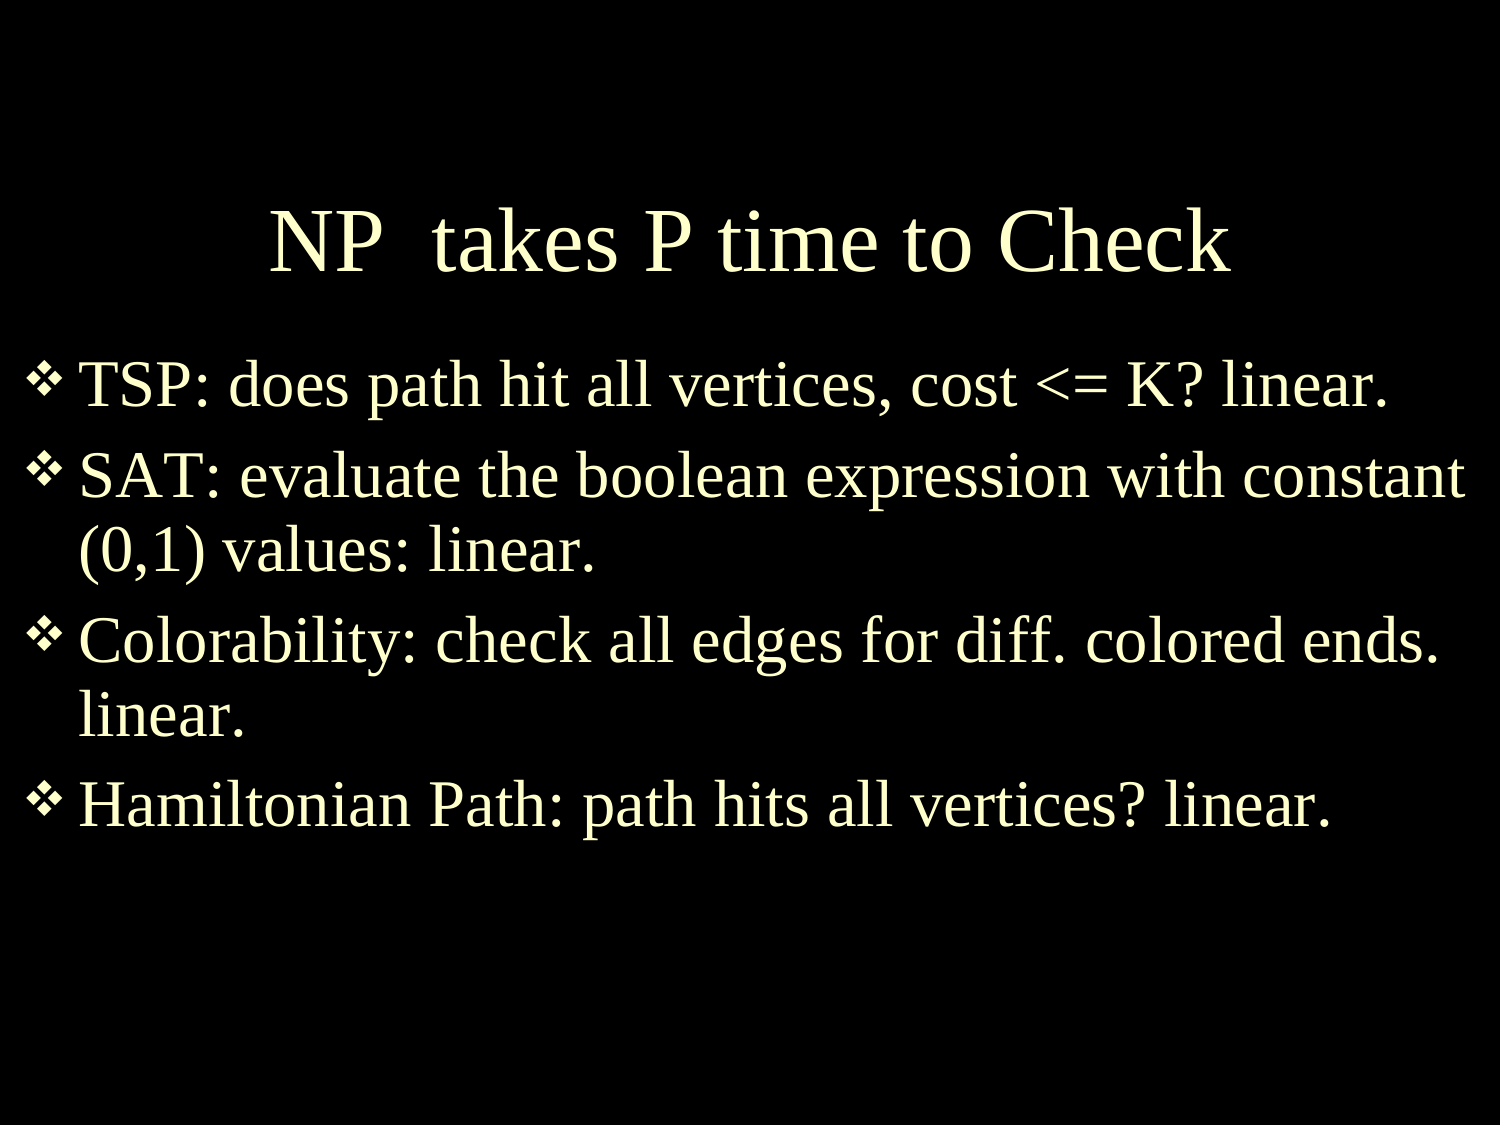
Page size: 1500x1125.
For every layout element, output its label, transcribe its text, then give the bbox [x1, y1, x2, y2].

title NP takes P time to Check [22, 145, 1480, 336]
list TSP: does path hit all vertices, cost <= K? linear. SAT: evaluate the boolean expression with constant (0,1) values: linear. Colorability: check all edges for diff. colored ends. linear. Hamiltonian Path: path hits all vertices? linear. [22, 347, 1482, 1000]
